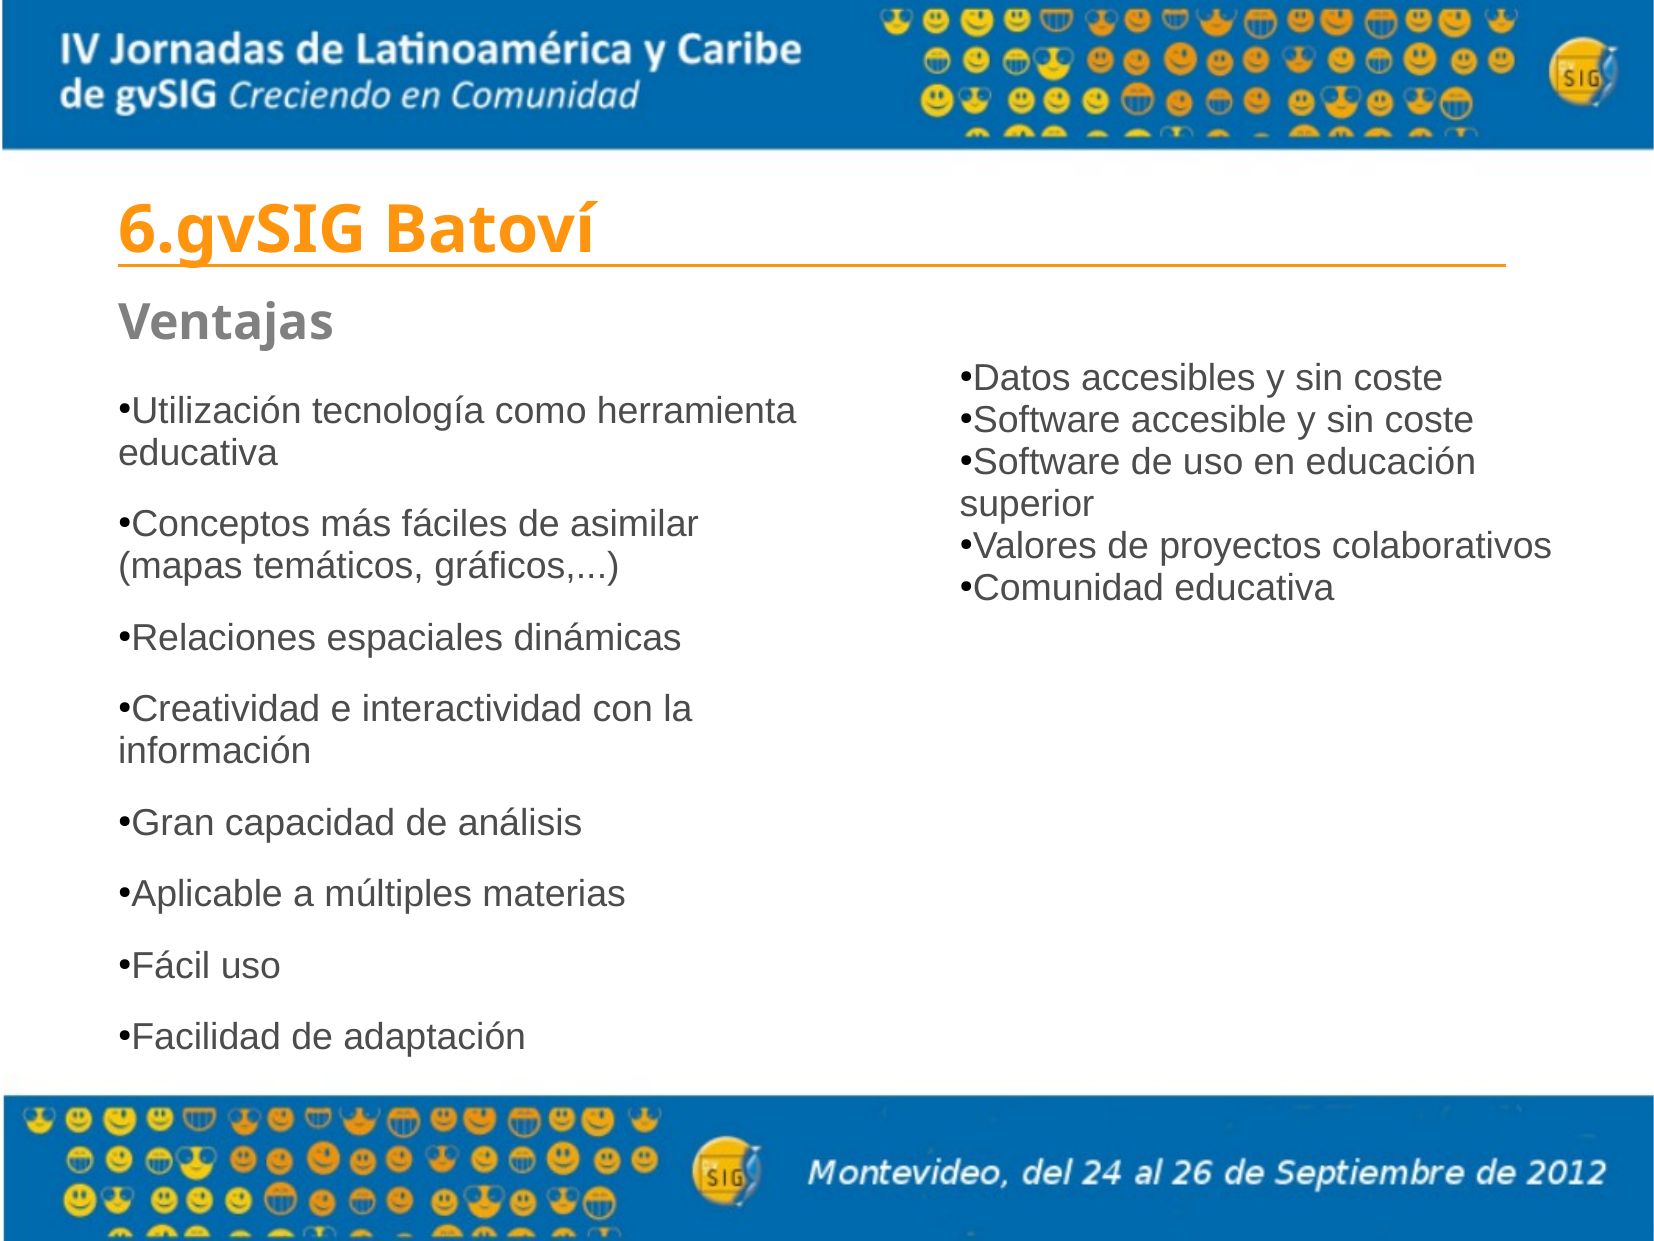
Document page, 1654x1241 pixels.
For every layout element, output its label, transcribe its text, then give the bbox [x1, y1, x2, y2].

list Utilización tecnología como herramienta educativa Conceptos más fáciles de asimilar (mapas temáticos, gráficos,...) Relaciones espaciales dinámicas Creatividad e interactividad con la información Gran capacidad de análisis Aplicable a múltiples materias Fácil uso Facilidad de adaptación [118, 317, 815, 1121]
picture [1, 0, 1654, 1241]
text_box Datos accesibles y sin coste Software accesible y sin coste Software de uso en educación superior Valores de proyectos colaborativos Comunidad educativa [944, 307, 1624, 898]
title Ventajas [118, 276, 1359, 365]
title 6.gvSIG Batoví [118, 187, 1607, 266]
